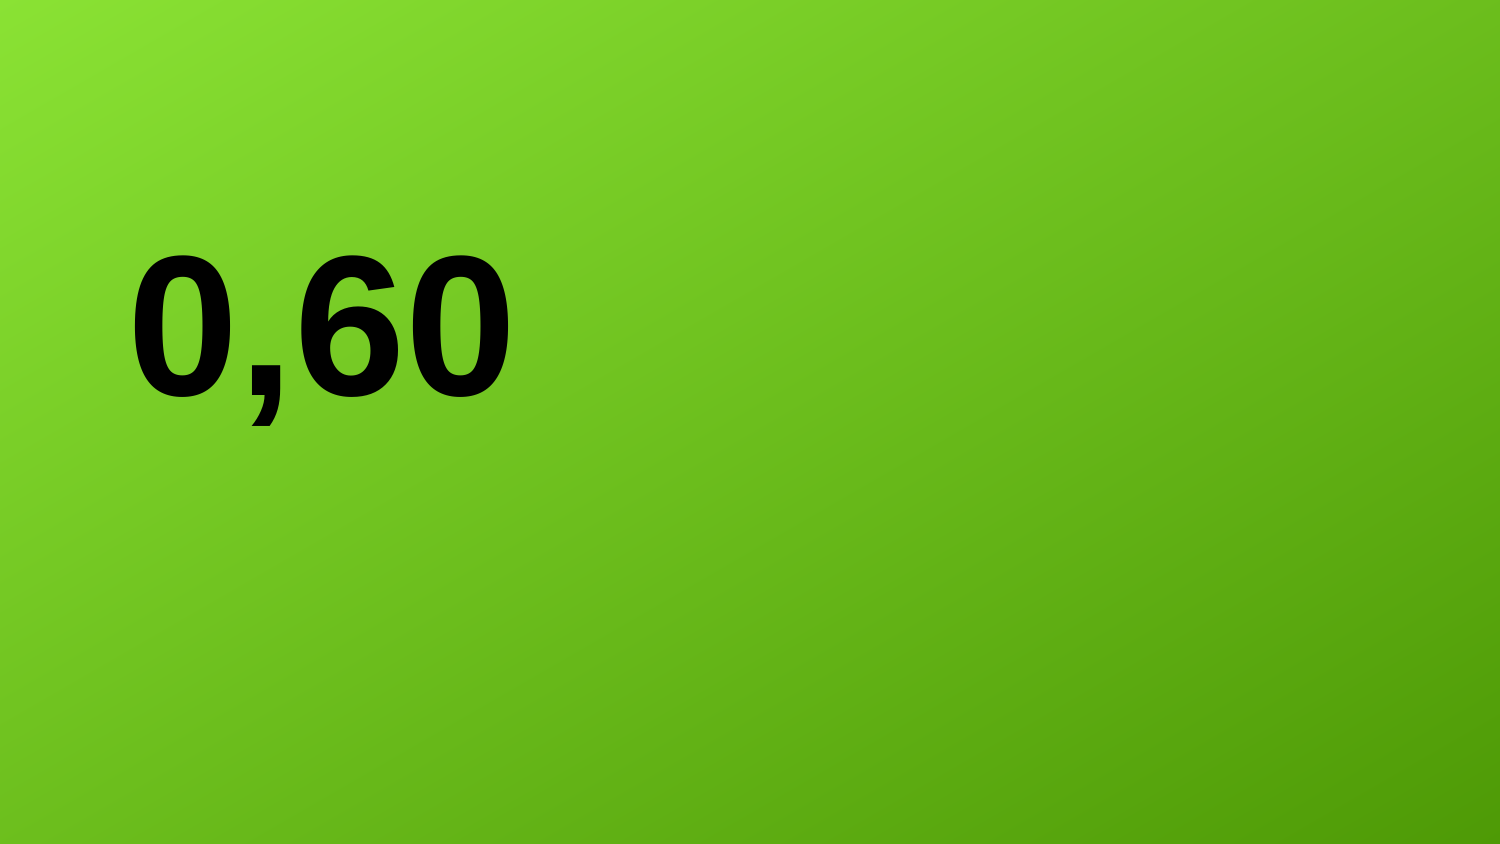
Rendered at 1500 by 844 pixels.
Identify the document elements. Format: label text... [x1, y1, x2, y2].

title 0,60 [112, 259, 1388, 450]
